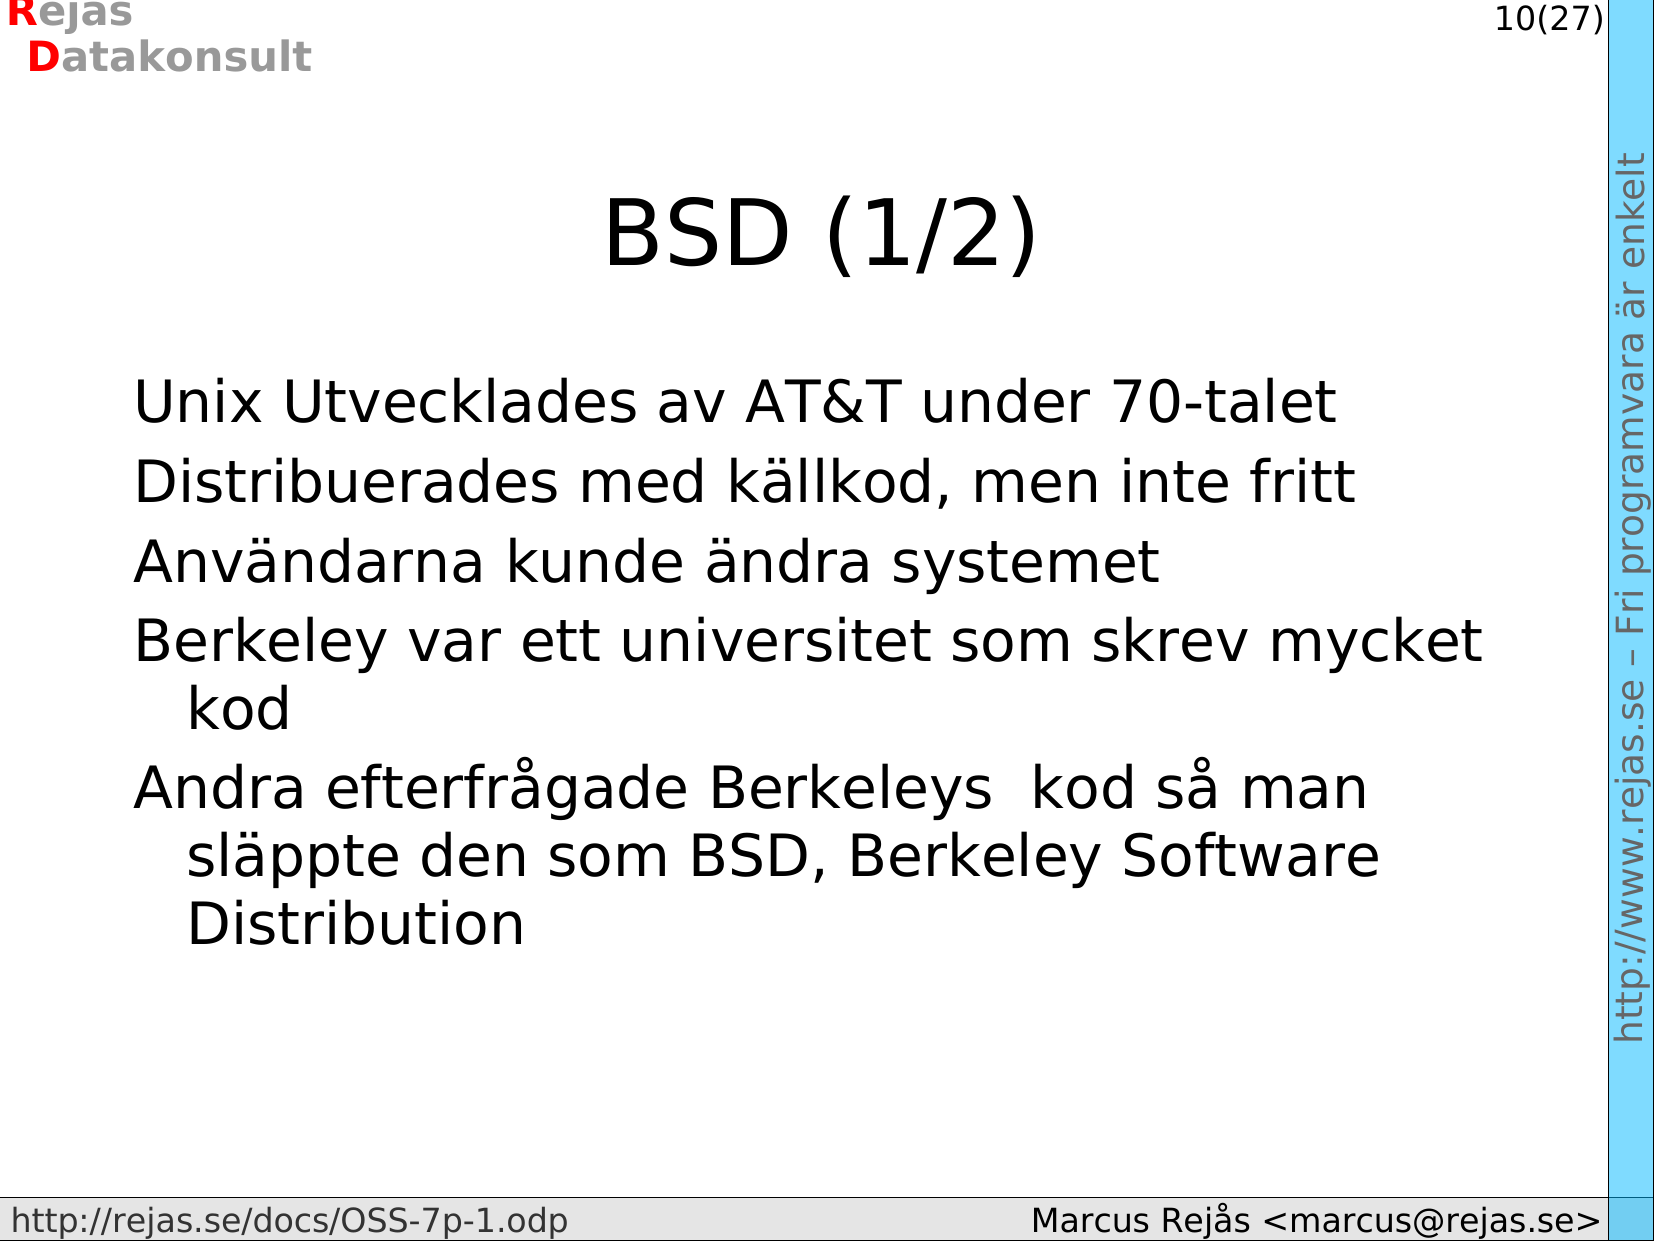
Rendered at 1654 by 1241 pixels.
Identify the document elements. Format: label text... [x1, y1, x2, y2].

list Unix Utvecklades av AT&T under 70-talet Distribuerades med källkod, men inte fritt Användarna kunde ändra systemet Berkeley var ett universitet som skrev mycket kod Andra efterfrågade Berkeleys kod så man släppte den som BSD, Berkeley Software Distribution [115, 368, 1528, 1165]
title BSD (1/2) [115, 130, 1528, 338]
